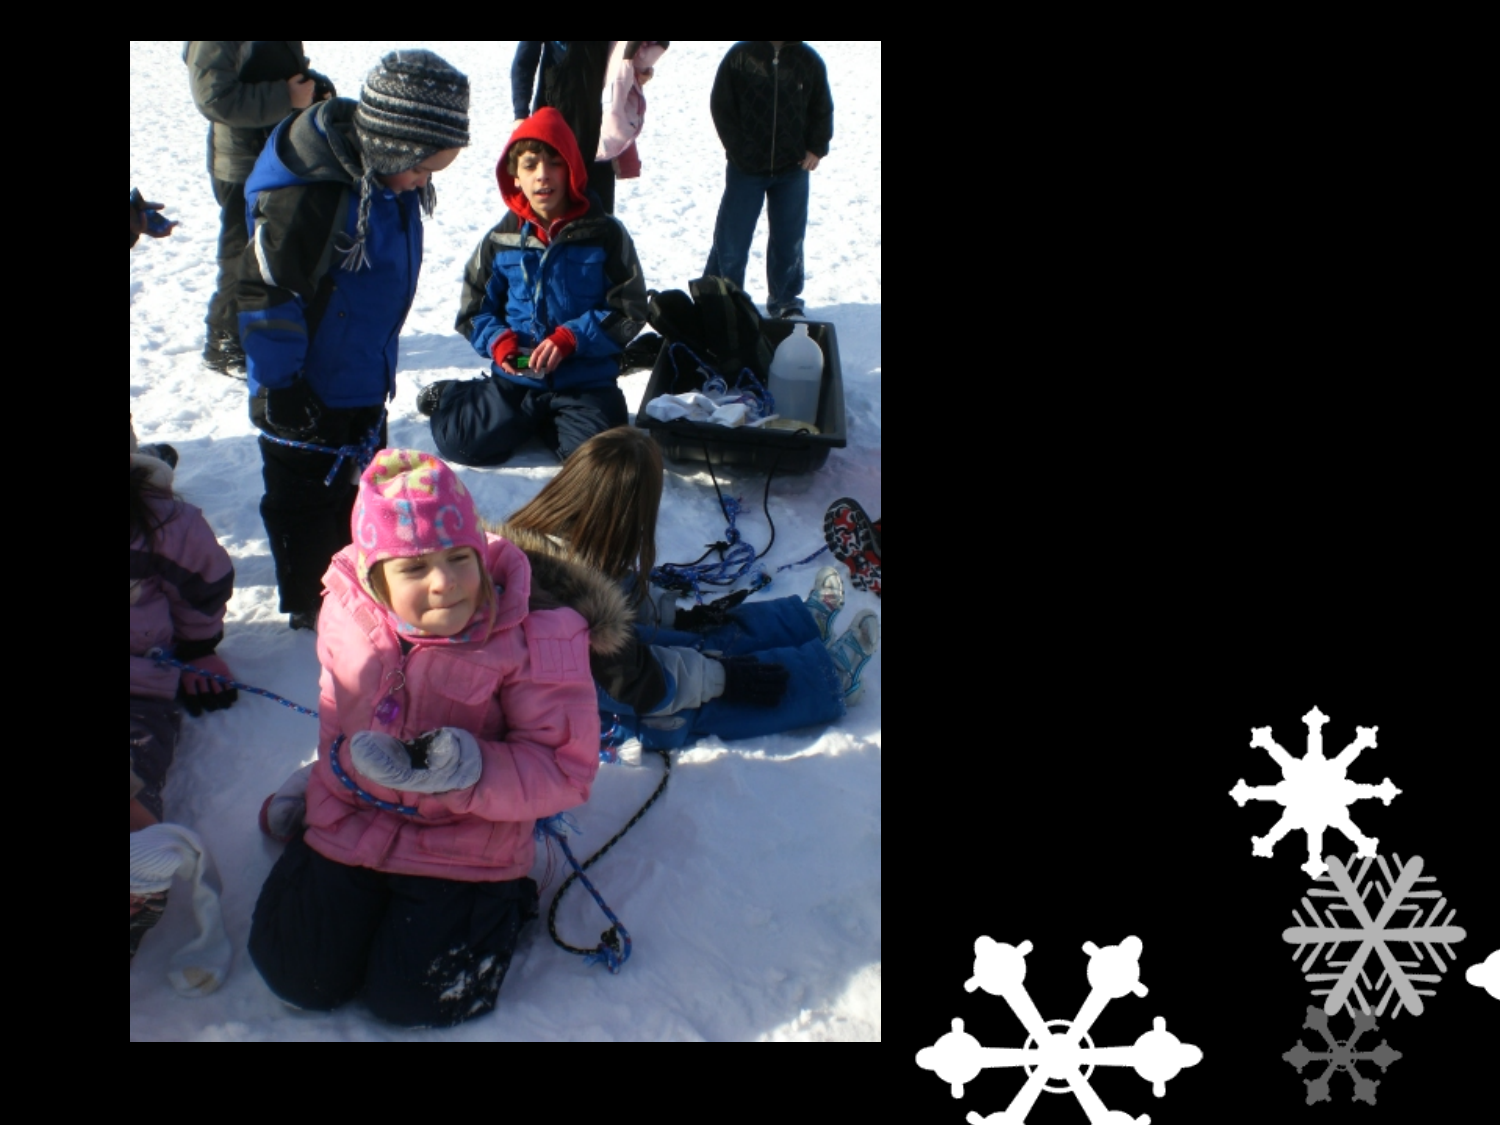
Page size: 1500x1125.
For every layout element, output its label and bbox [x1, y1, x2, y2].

picture [130, 41, 881, 1042]
